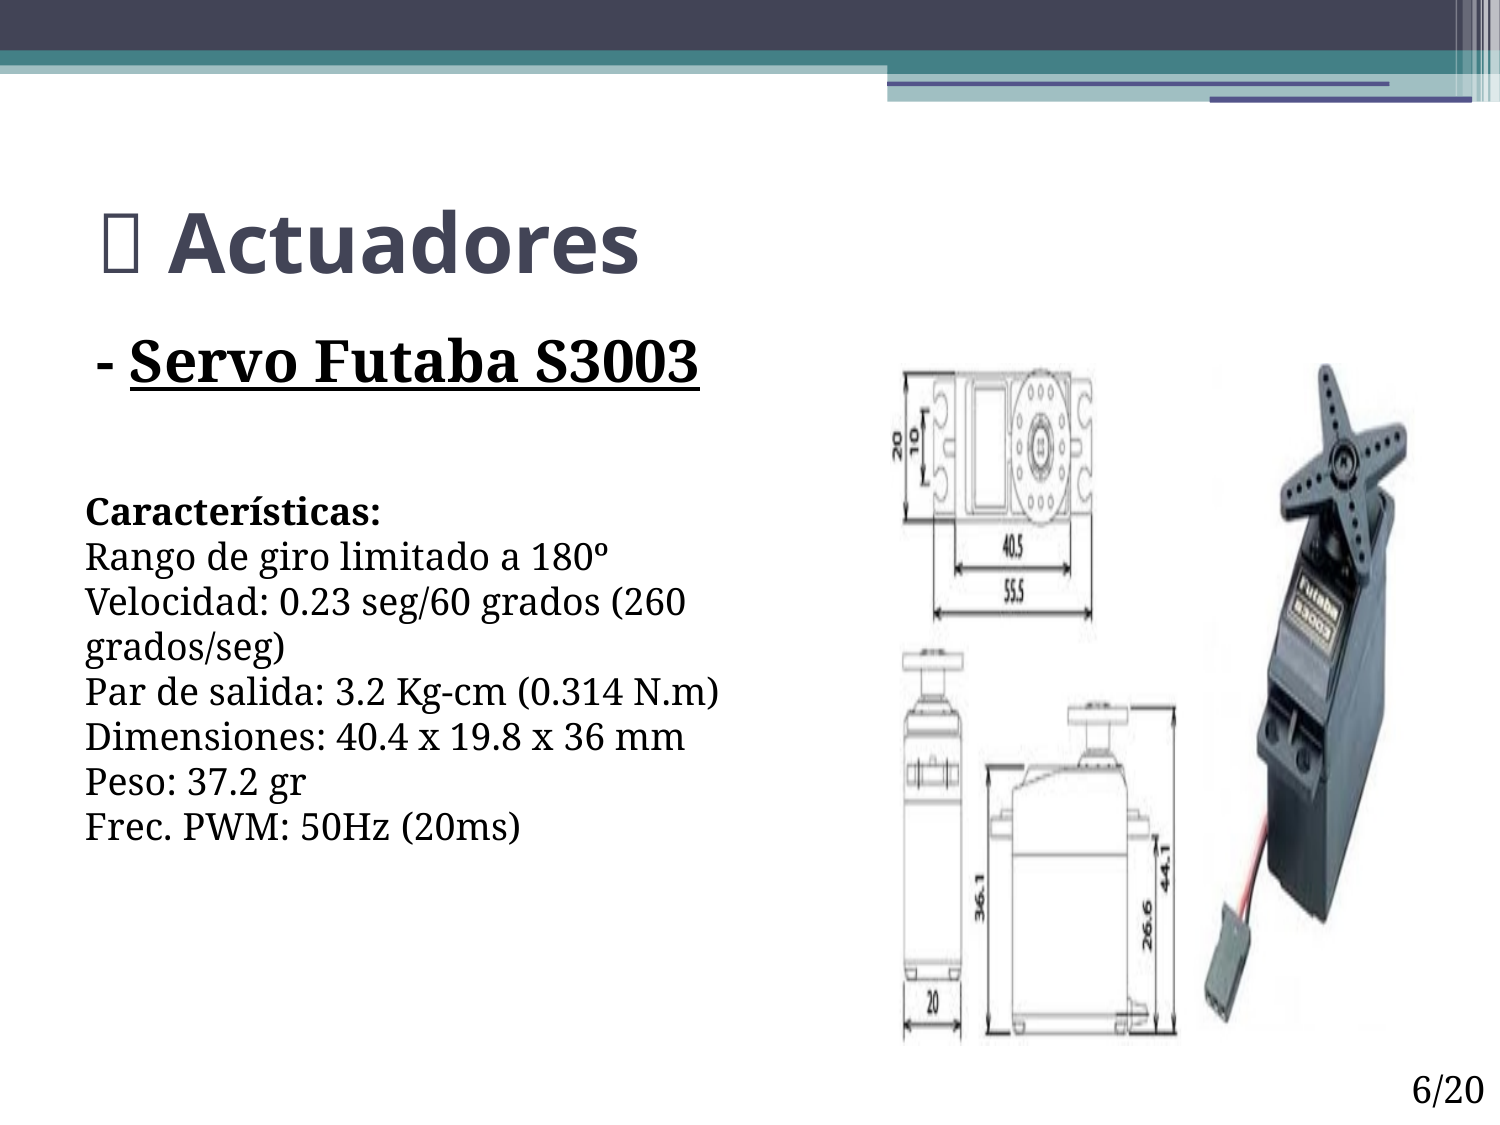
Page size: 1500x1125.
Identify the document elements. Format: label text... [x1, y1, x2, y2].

picture [890, 363, 1434, 1047]
text_box - Servo Futaba S3003 [81, 316, 1301, 402]
slide_number <number>/20 [1374, 1065, 1500, 1125]
list Características: Rango de giro limitado a 180º Velocidad: 0.23 seg/60 grados (260 grados/seg) Par de salida: 3.2 Kg-cm (0.314 N.m) Dimensiones: 40.4 x 19.8 x 36 mm Peso: 37.2 gr Frec. PWM: 50Hz (20ms) [70, 480, 875, 903]
title  Actuadores [82, 152, 1432, 328]
